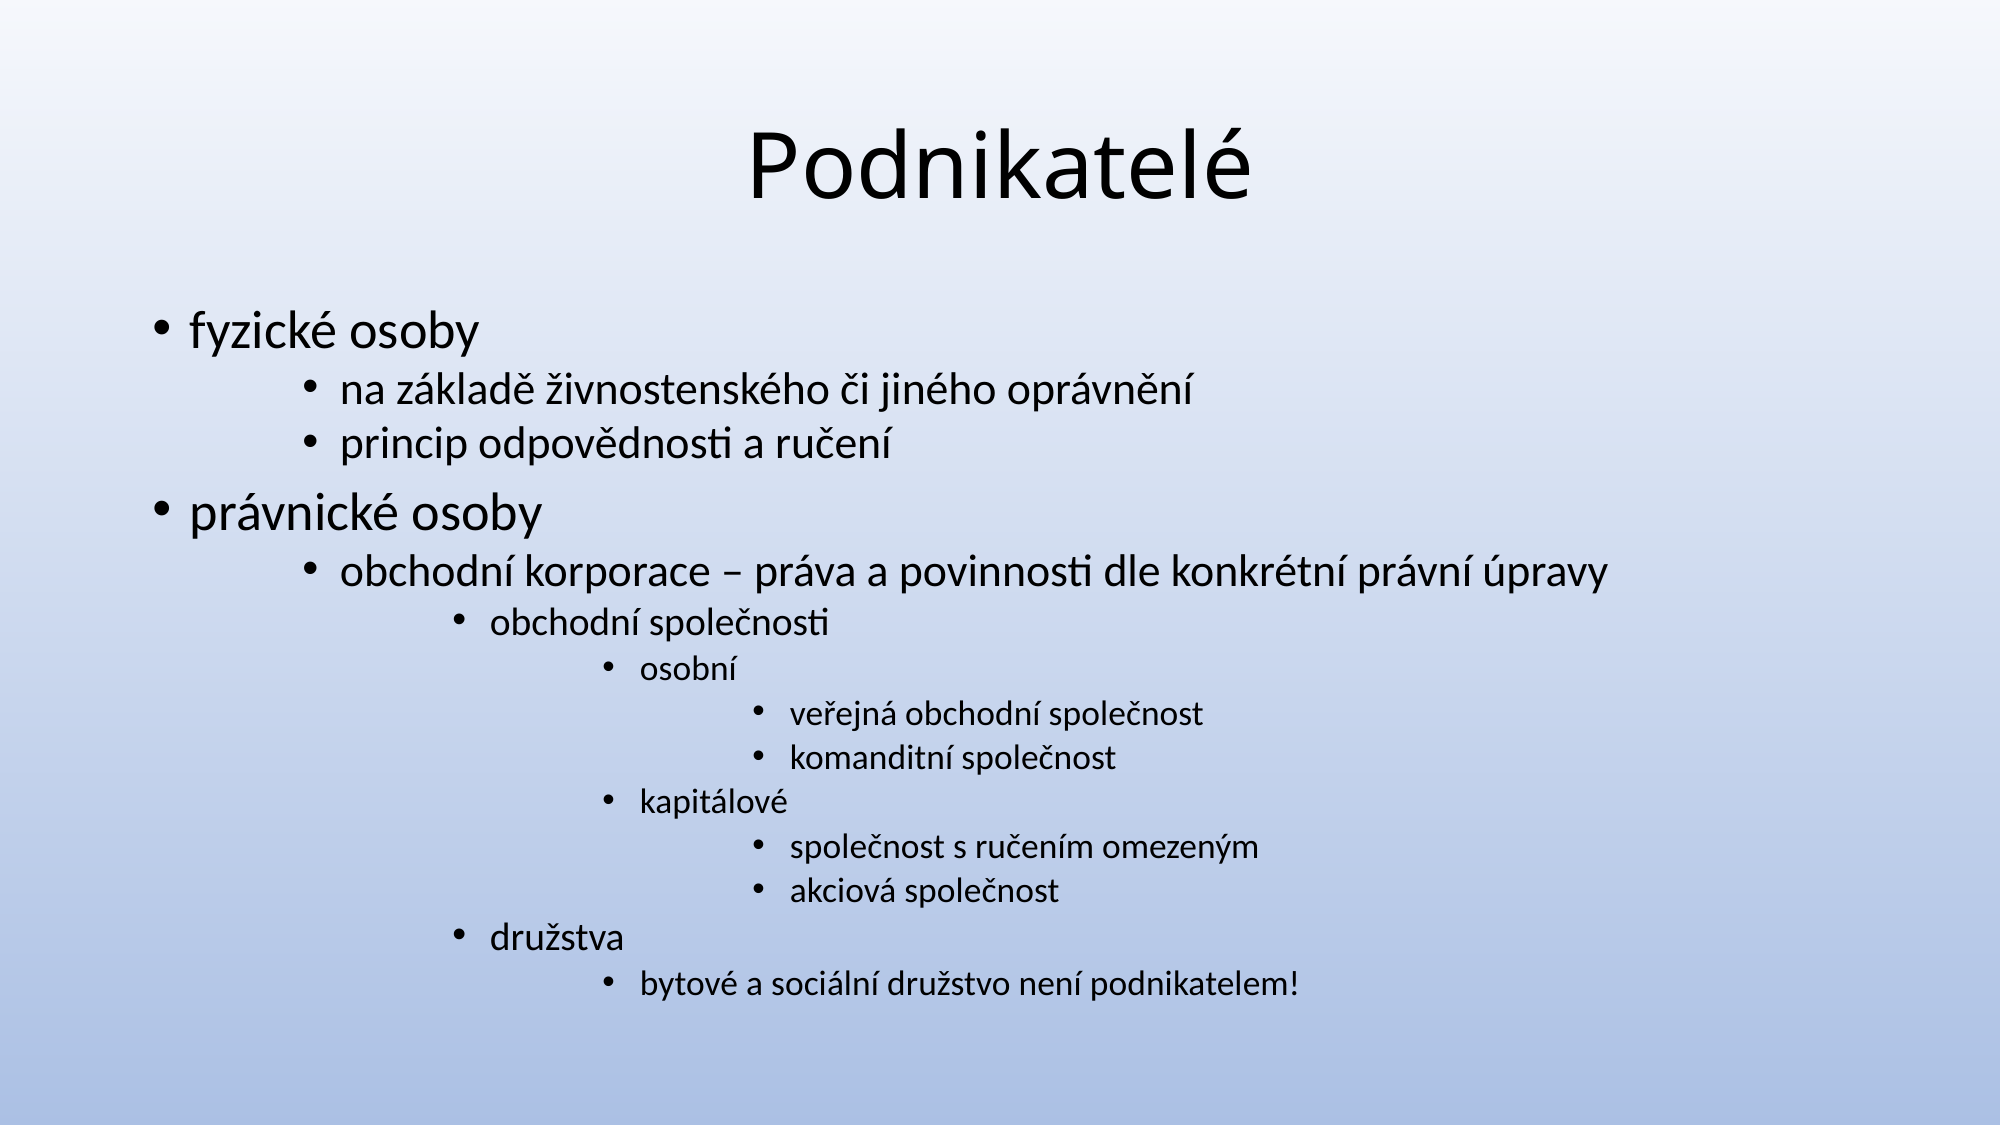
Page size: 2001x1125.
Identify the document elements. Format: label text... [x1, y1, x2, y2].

list fyzické osoby na základě živnostenského či jiného oprávnění princip odpovědnosti a ručení právnické osoby obchodní korporace – práva a povinnosti dle konkrétní právní úpravy obchodní společnosti osobní veřejná obchodní společnost komanditní společnost kapitálové společnost s ručením omezeným akciová společnost družstva bytové a sociální družstvo není podnikatelem! [137, 299, 1863, 1014]
title Podnikatelé [137, 59, 1863, 278]
